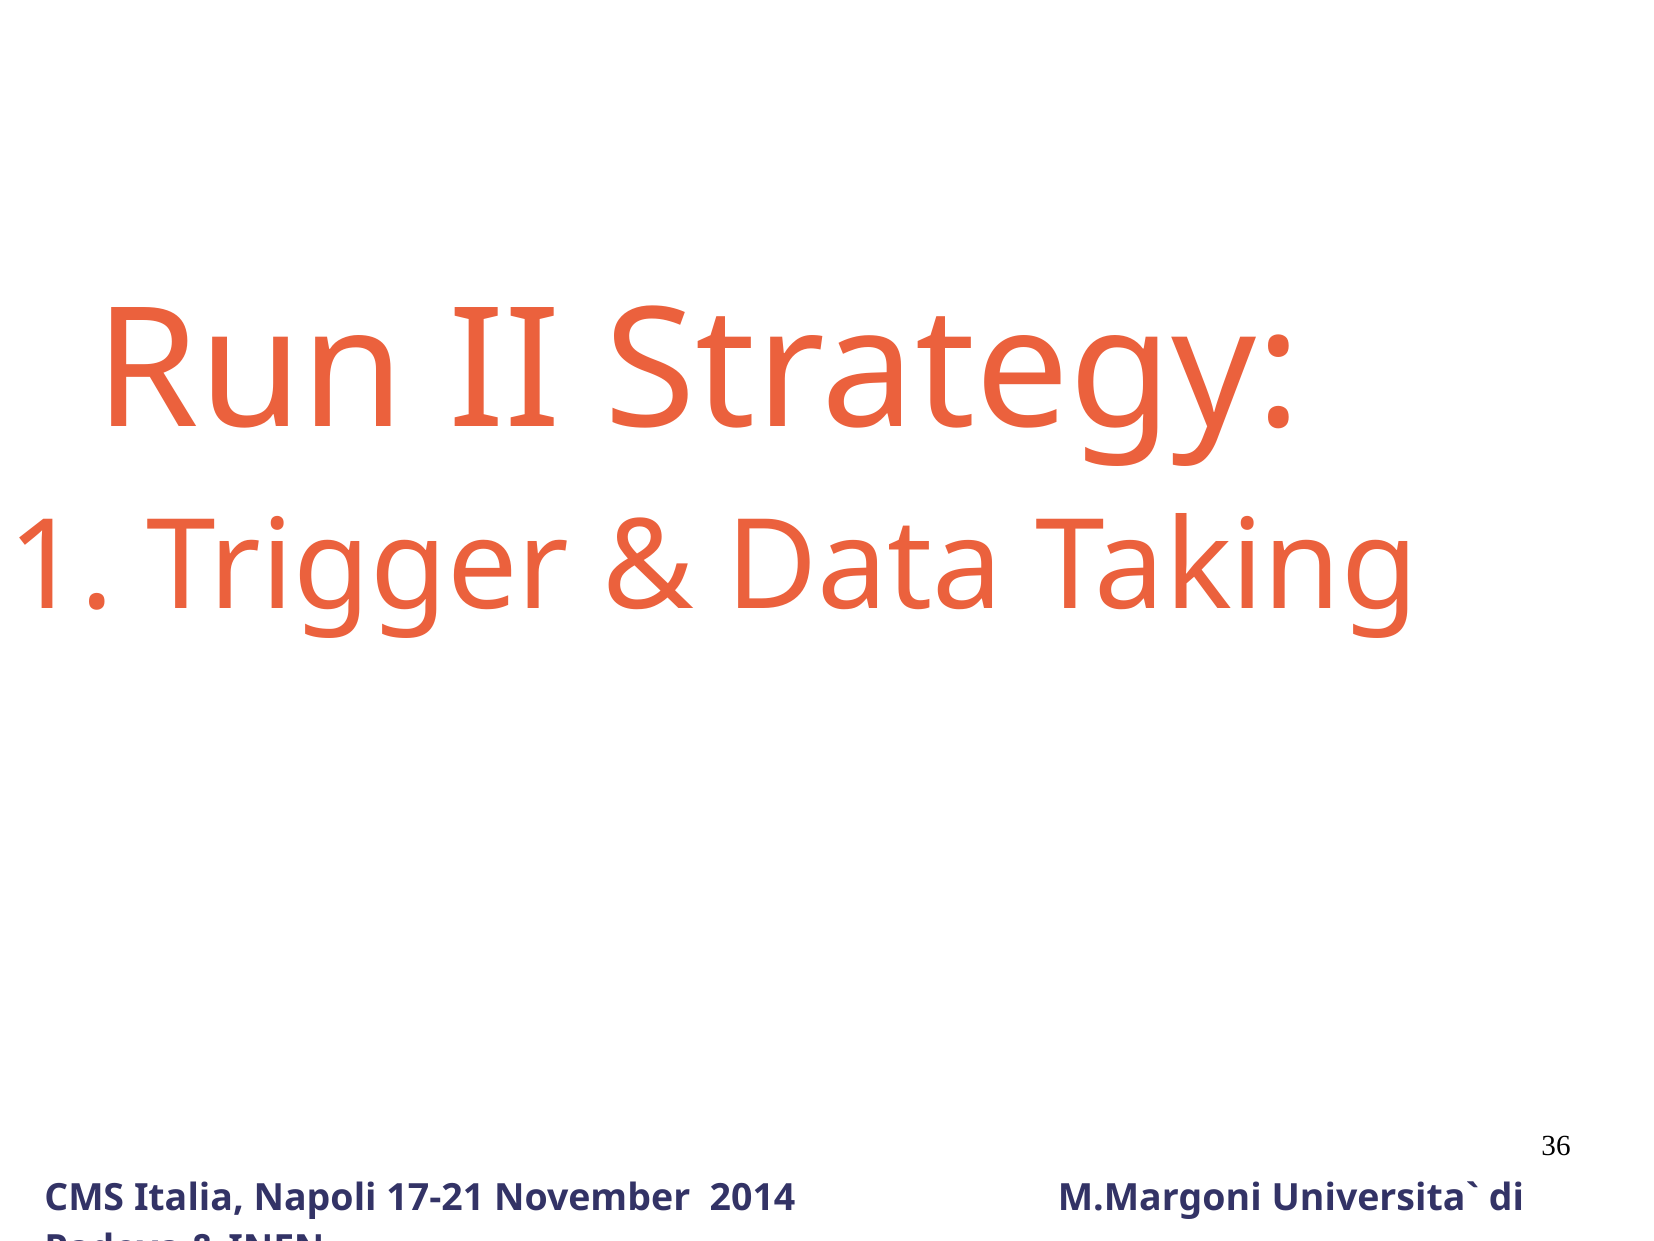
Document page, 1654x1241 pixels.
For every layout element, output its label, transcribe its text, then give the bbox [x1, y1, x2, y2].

text_box Run II Strategy: 1. Trigger & Data Taking [0, 240, 1654, 942]
text_box CMS Italia, Napoli 17-21 November 2014 M.Margoni Universita` di Padova & INFN [29, 1163, 1625, 1237]
